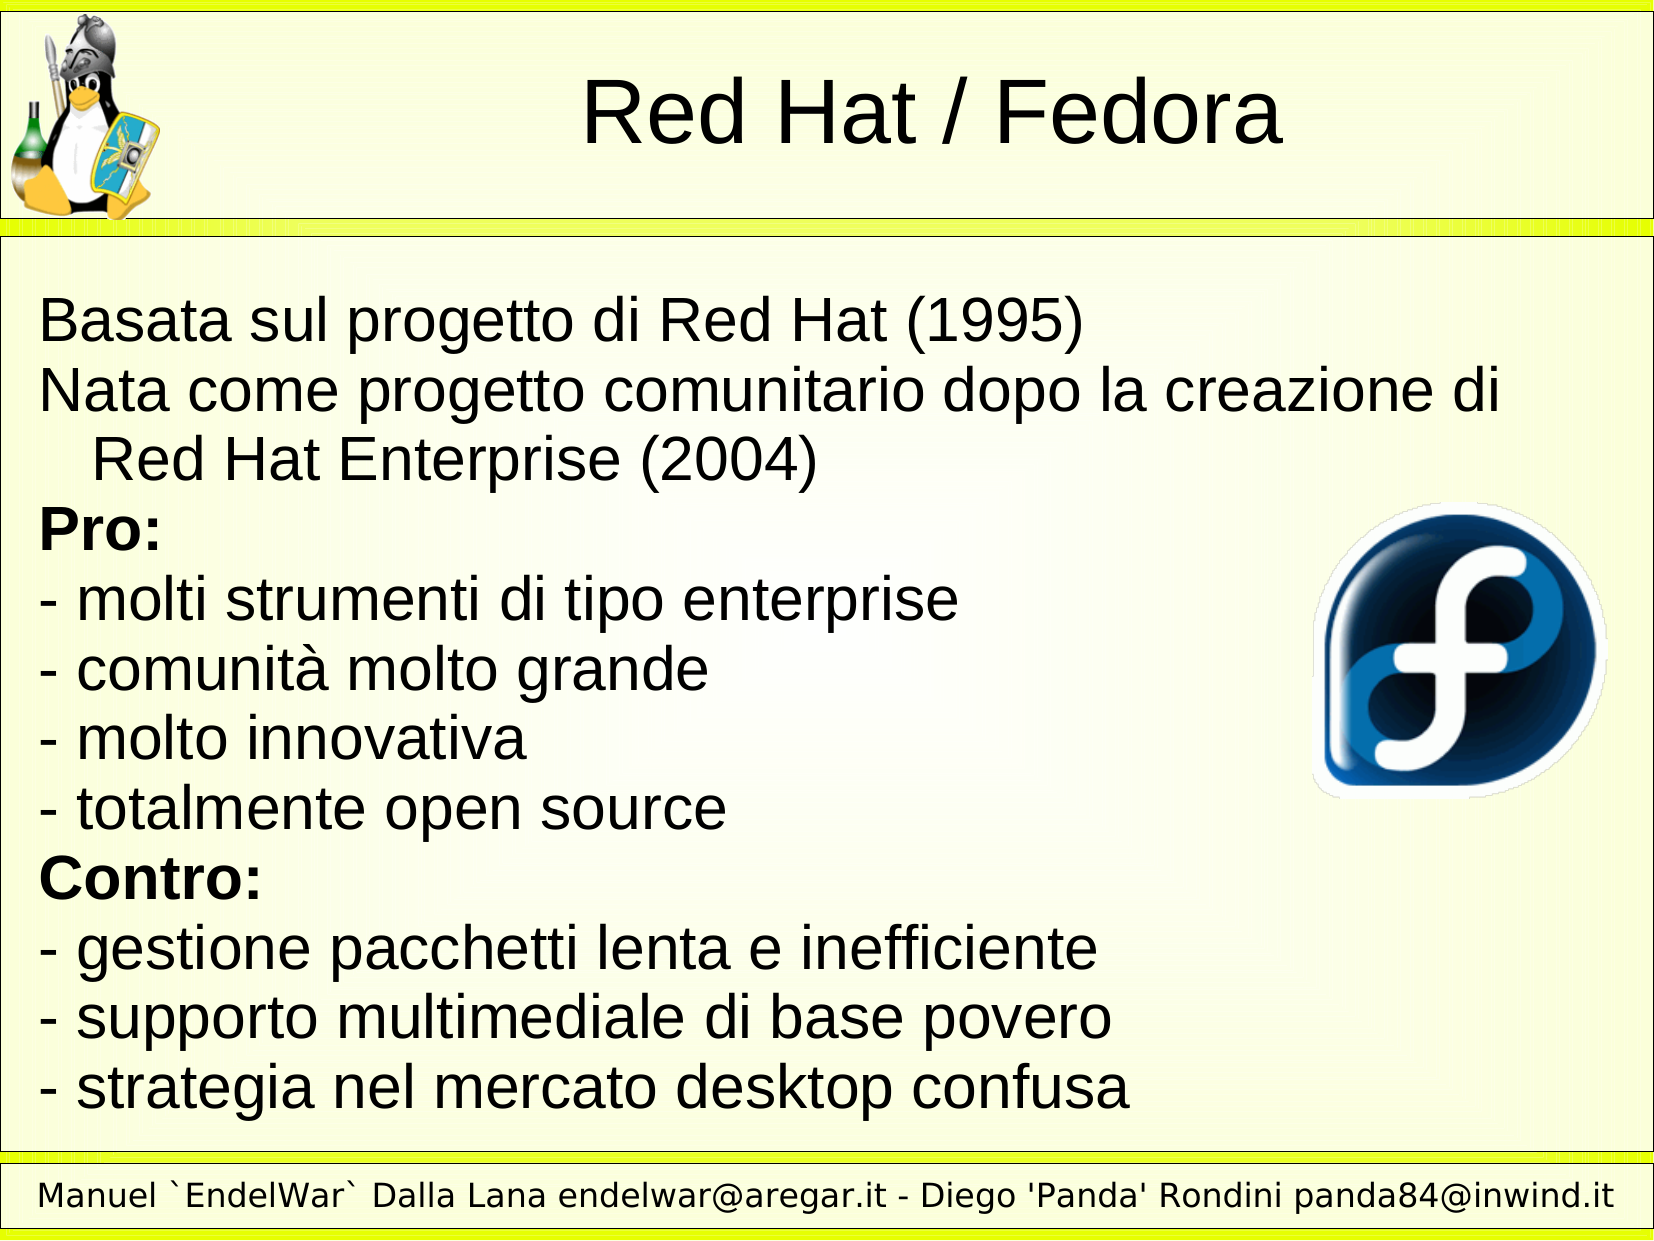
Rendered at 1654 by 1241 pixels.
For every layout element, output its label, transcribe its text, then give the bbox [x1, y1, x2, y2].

picture [11, 14, 160, 220]
title Red Hat / Fedora [228, 31, 1636, 194]
subtitle Basata sul progetto di Red Hat (1995) Nata come progetto comunitario dopo la creazione di Red Hat Enterprise (2004) Pro: - molti strumenti di tipo enterprise - comunità molto grande - molto innovativa - totalmente open source Contro: - gestione pacchetti lenta e inefficiente - supporto multimediale di base povero - strategia nel mercato desktop confusa [20, 273, 1633, 1134]
picture [1312, 502, 1608, 799]
